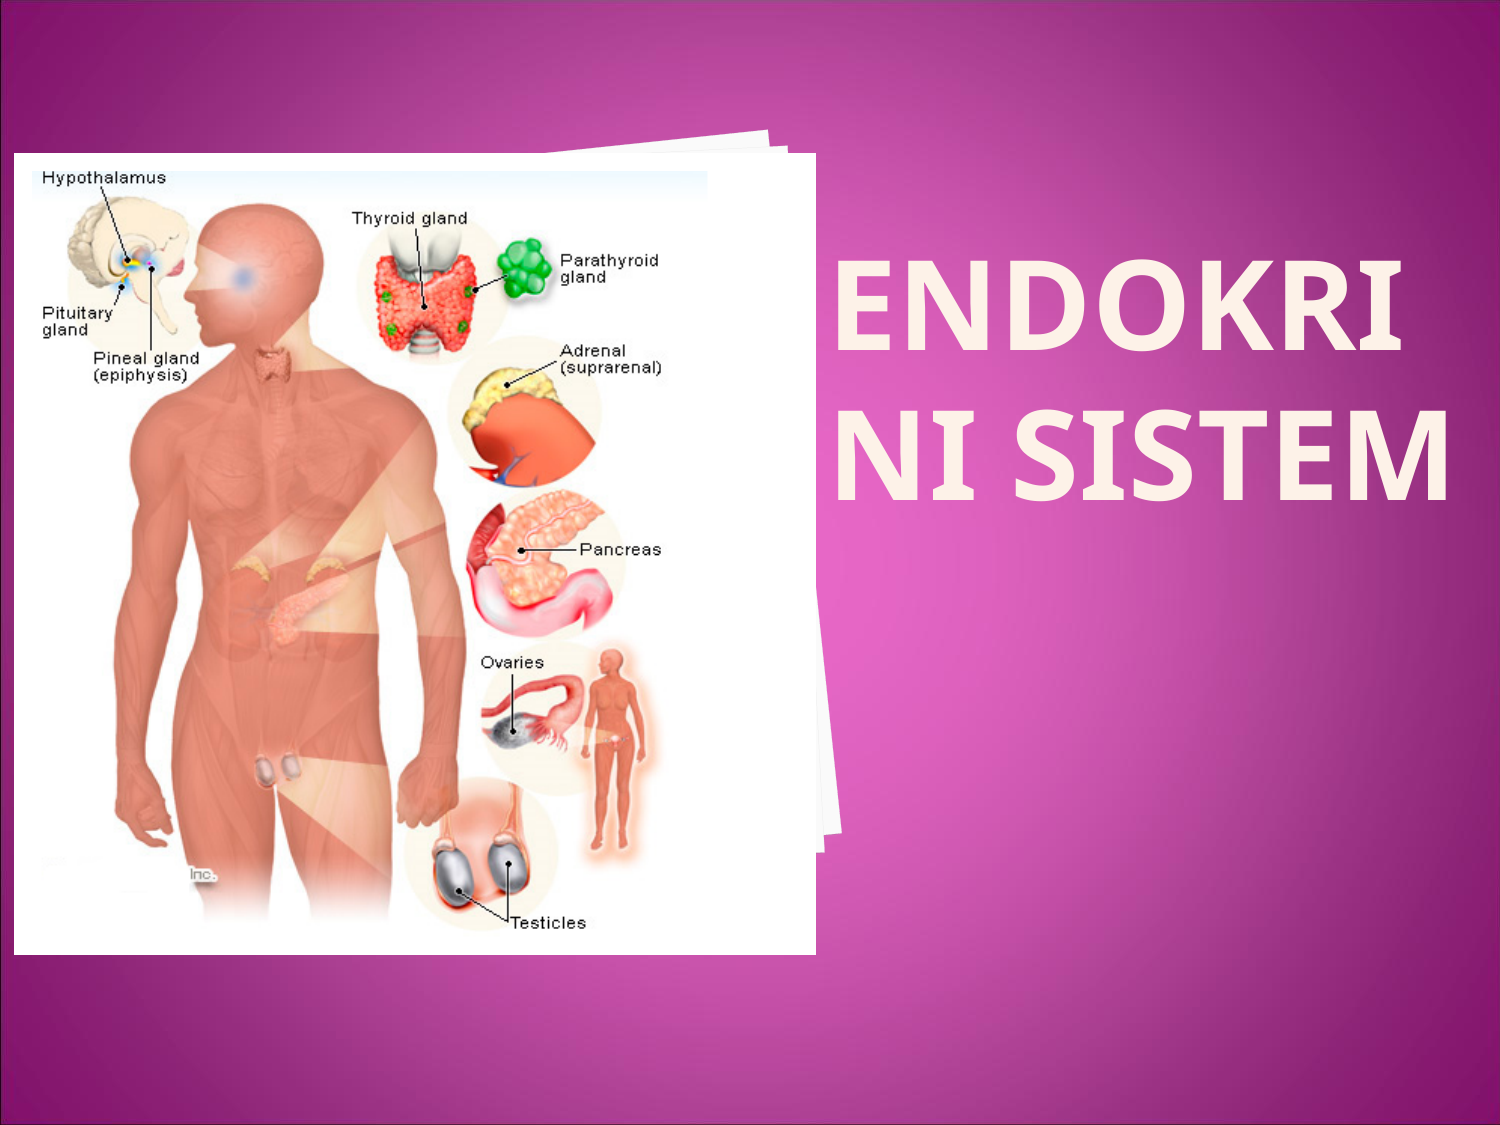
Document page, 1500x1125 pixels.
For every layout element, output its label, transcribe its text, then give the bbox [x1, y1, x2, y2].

picture [0, 0, 1500, 1125]
title Endokrini sistem [820, 187, 1500, 525]
